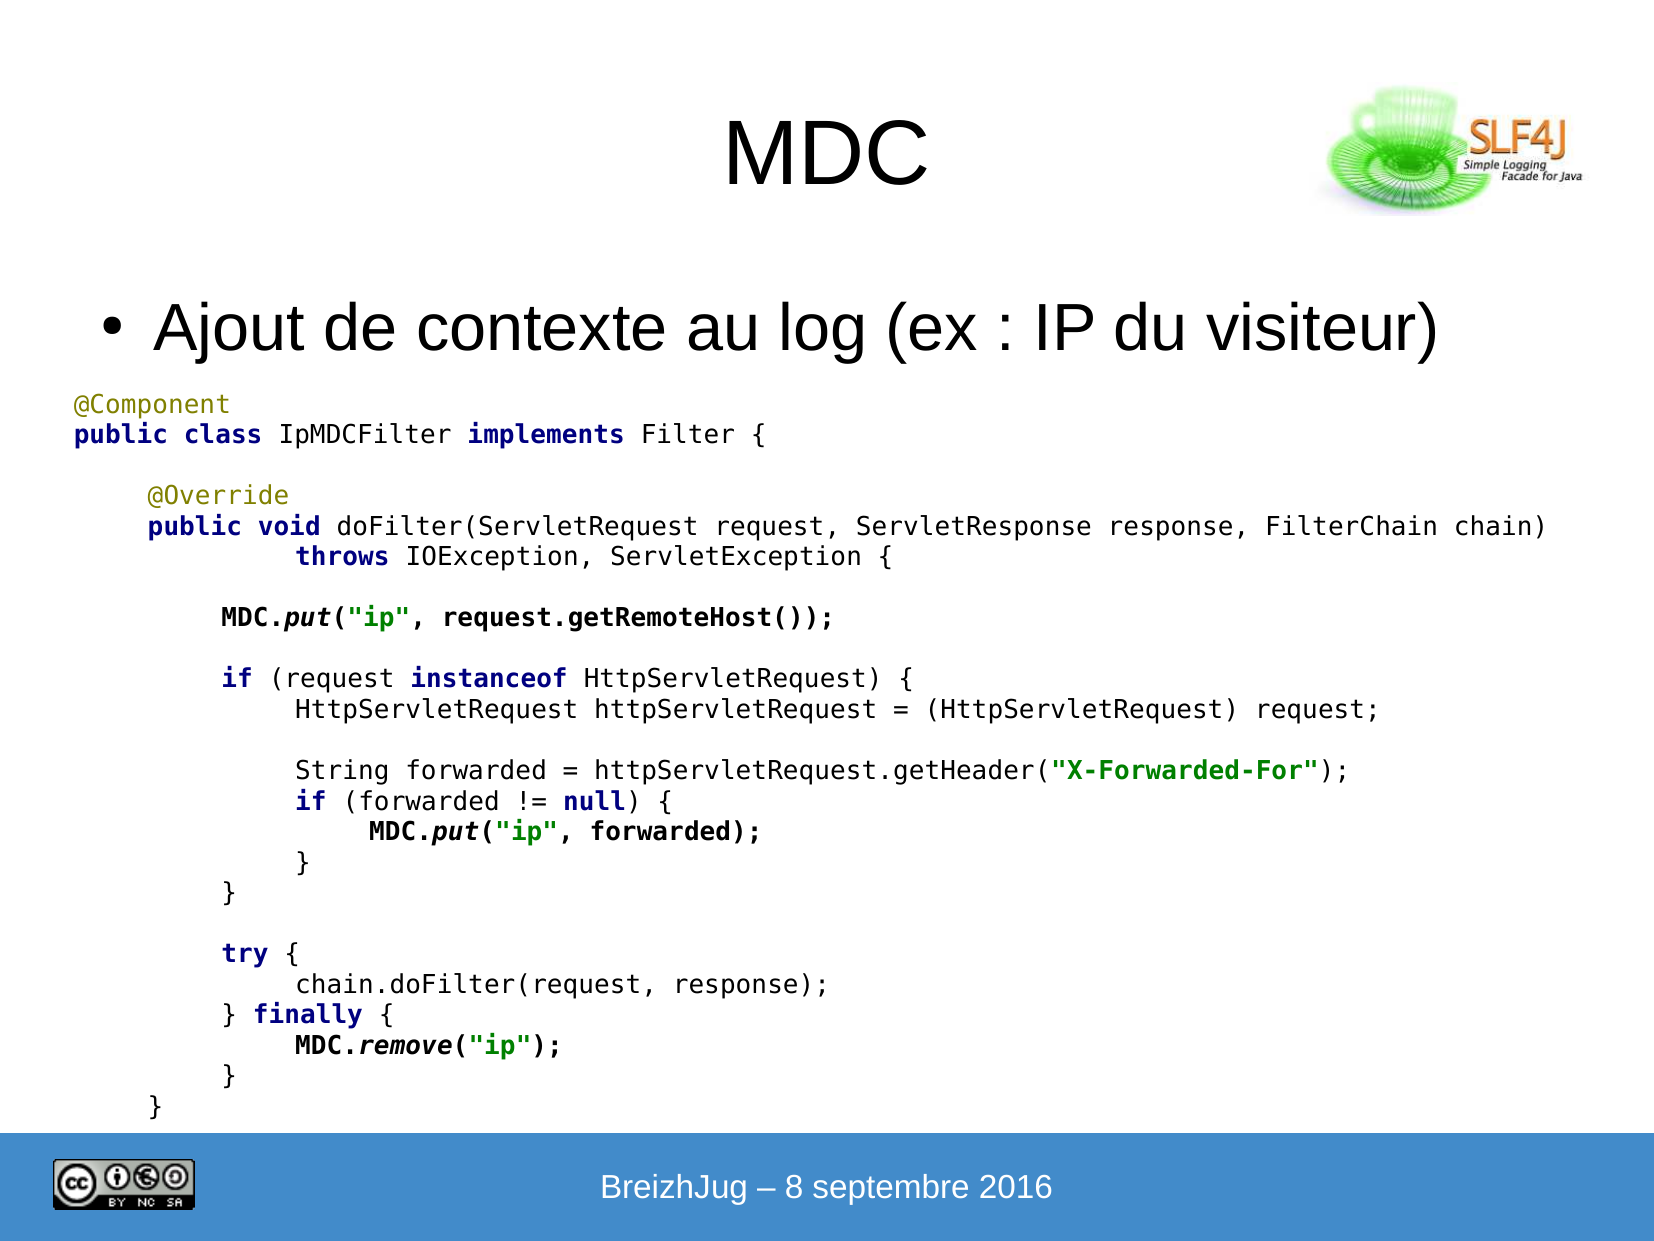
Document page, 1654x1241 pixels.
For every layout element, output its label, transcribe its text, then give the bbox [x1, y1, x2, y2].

picture [1293, 82, 1607, 216]
text_box @Component public class IpMDCFilter implements Filter { @Override public void doFilter(ServletRequest request, ServletResponse response, FilterChain chain) throws IOException, ServletException { MDC.put("ip", request.getRemoteHost()); if (request instanceof HttpServletRequest) { HttpServletRequest httpServletRequest = (HttpServletRequest) request; String forwarded = httpServletRequest.getHeader("X-Forwarded-For"); if (forwarded != null) { MDC.put("ip", forwarded); } } try { chain.doFilter(request, response); } finally { MDC.remove("ip"); } } [59, 381, 1581, 1129]
picture [53, 1159, 195, 1210]
title MDC [82, 49, 1571, 257]
list Ajout de contexte au log (ex : IP du visiteur) [82, 290, 1571, 381]
